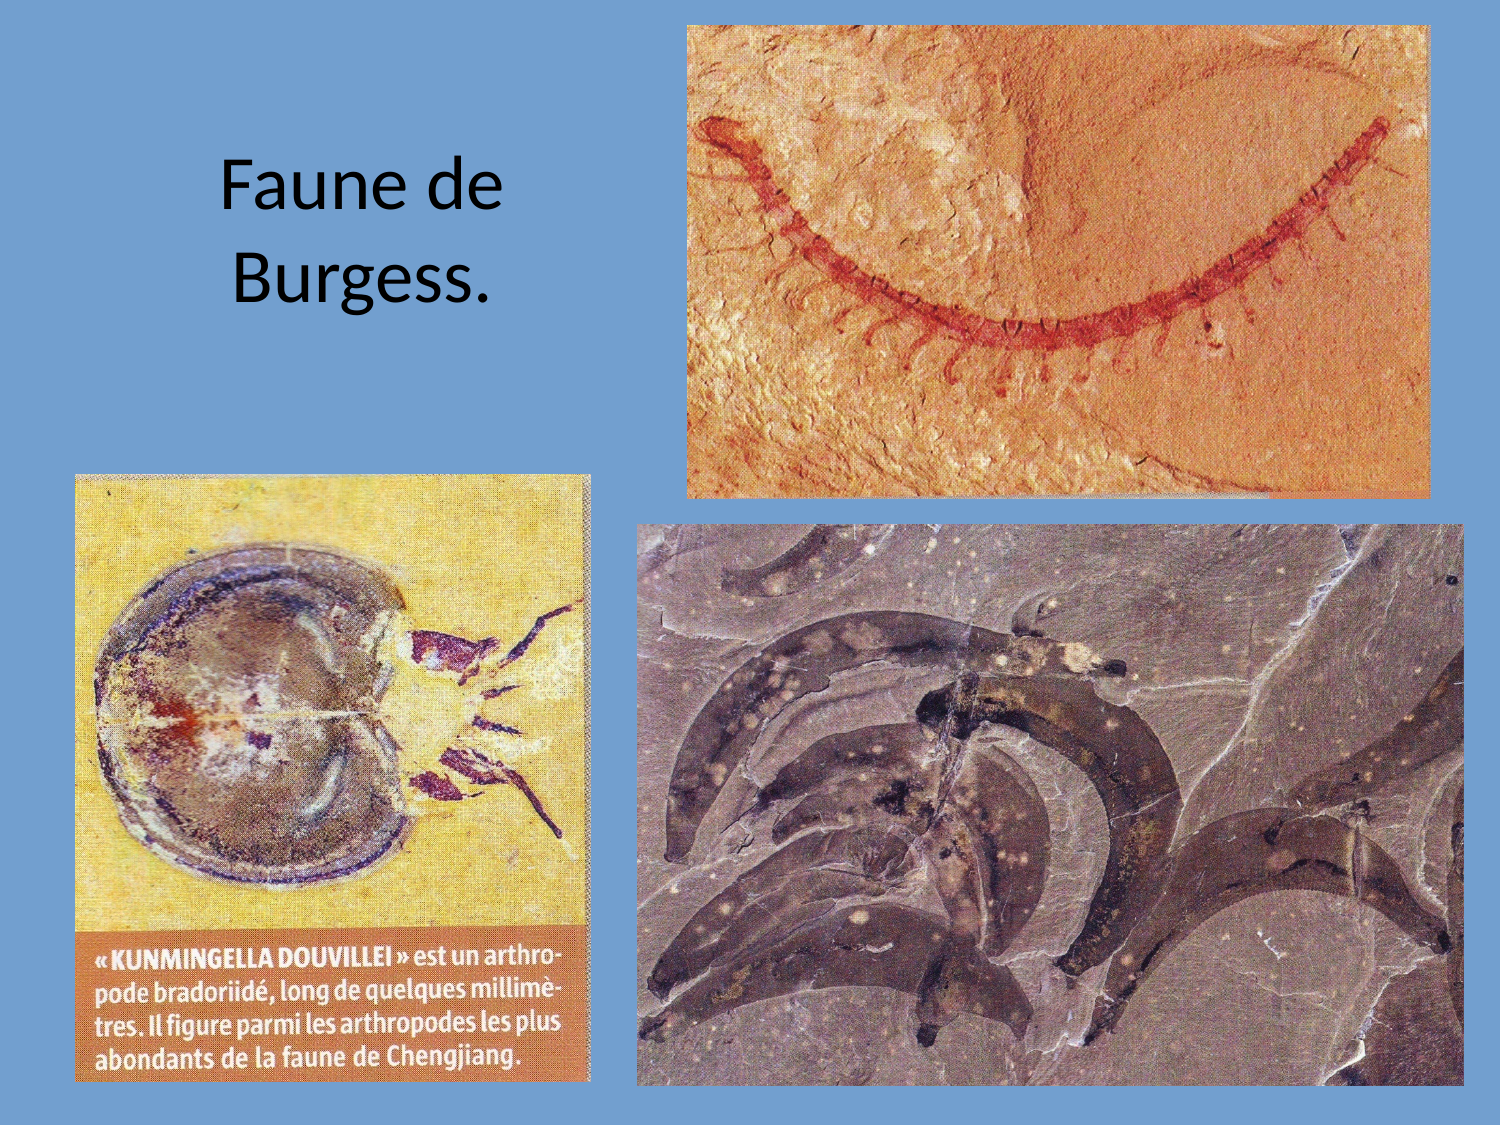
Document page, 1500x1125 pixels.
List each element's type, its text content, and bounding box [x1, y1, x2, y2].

picture [637, 524, 1464, 1086]
picture [75, 474, 591, 1082]
text_box Faune de Burgess. [75, 125, 650, 325]
picture [687, 25, 1431, 499]
